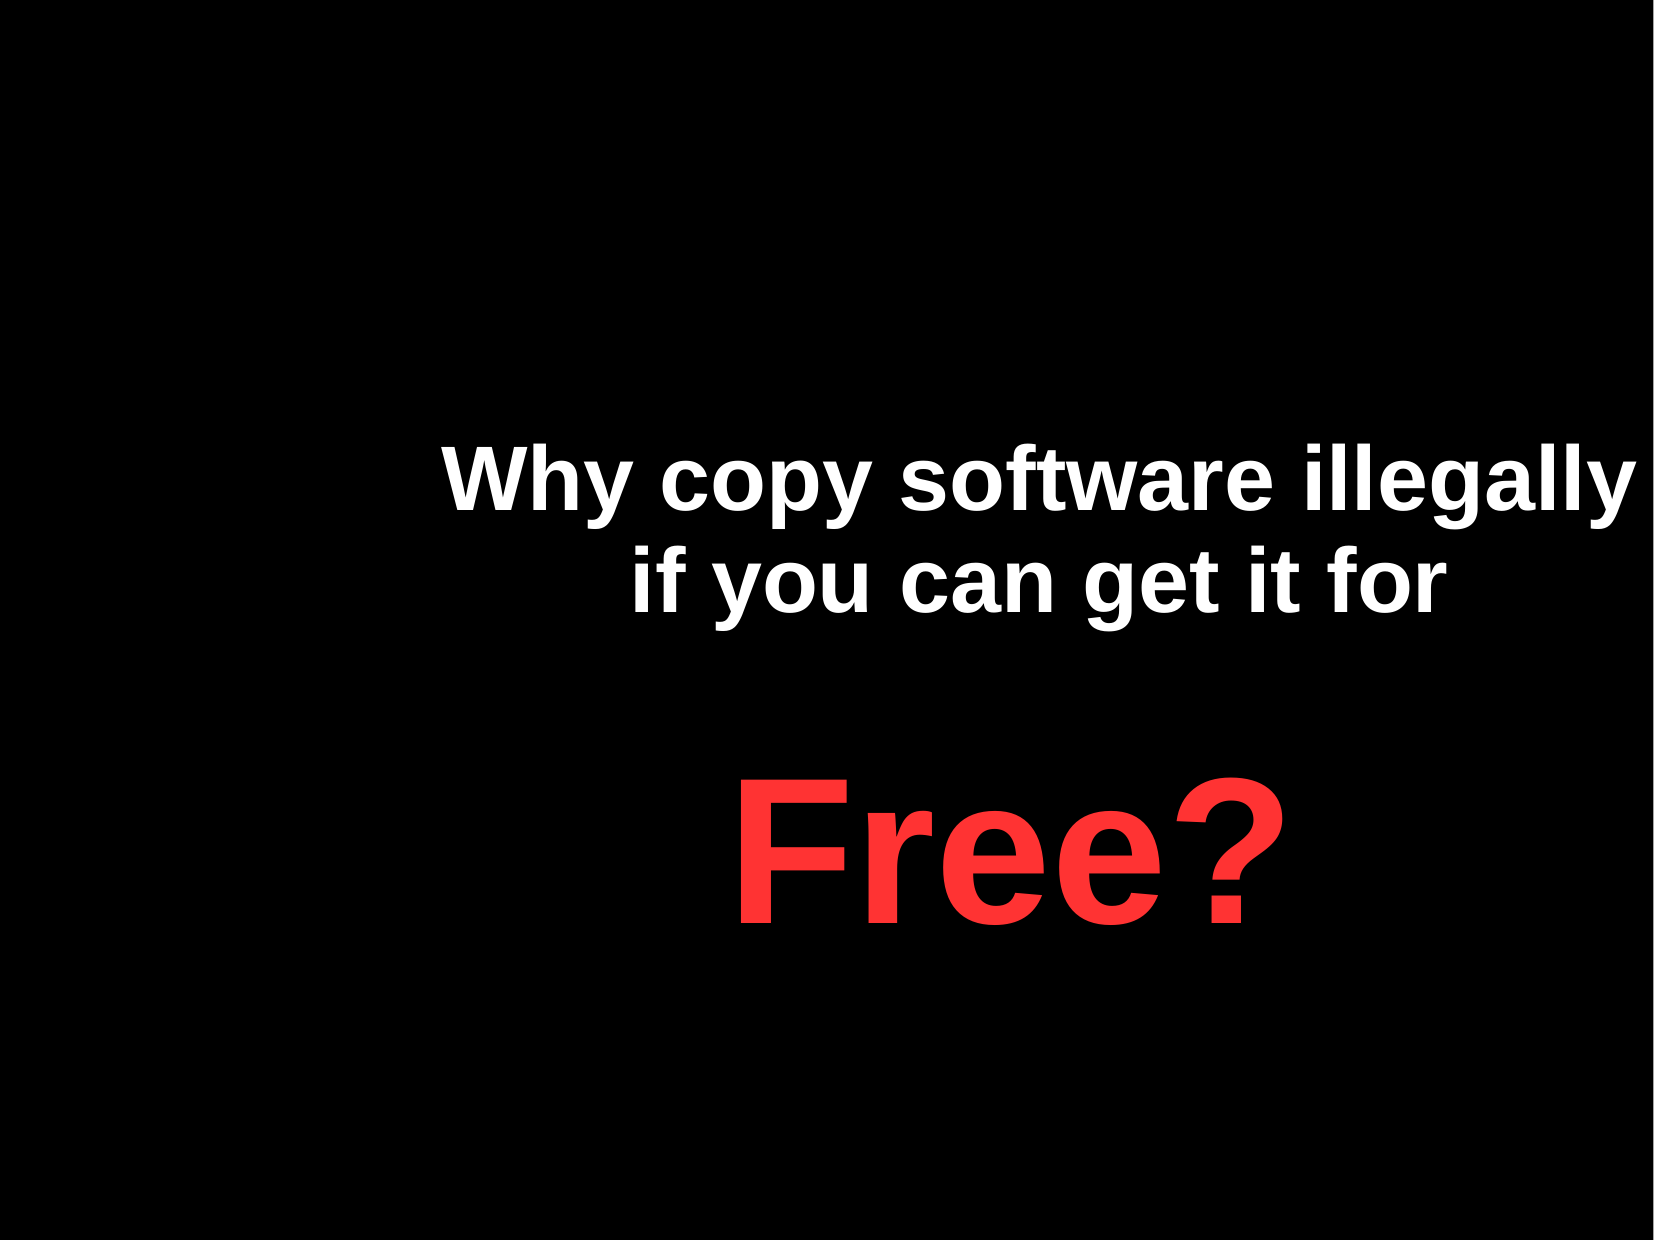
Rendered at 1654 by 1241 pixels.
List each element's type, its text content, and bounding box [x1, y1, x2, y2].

text_box Why copy software illegally if you can get it for Free? [426, 419, 1654, 1164]
